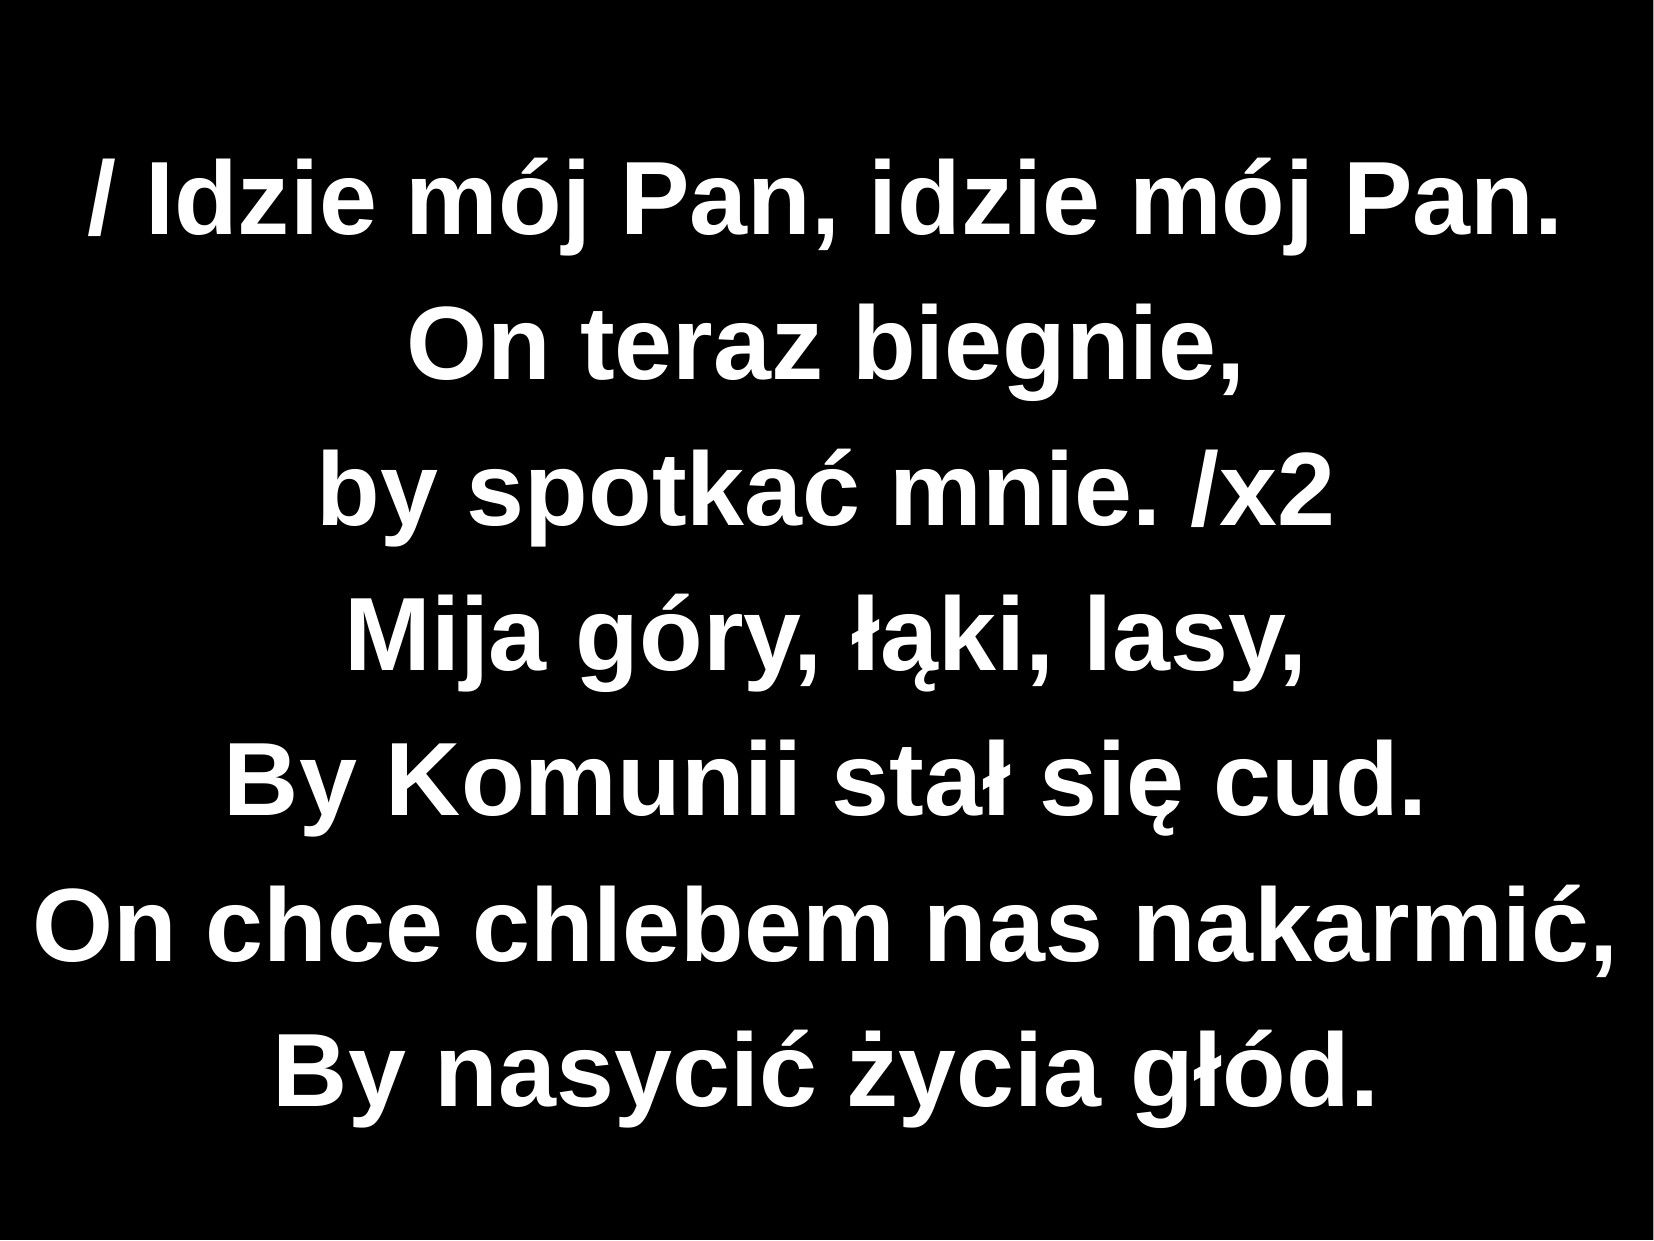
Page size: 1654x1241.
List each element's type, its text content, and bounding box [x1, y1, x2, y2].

subtitle / Idzie mój Pan, idzie mój Pan. On teraz biegnie, by spotkać mnie. /x2 Mija góry, łąki, lasy, By Komunii stał się cud. On chce chlebem nas nakarmić, By nasycić życia głód. [0, 0, 1654, 1240]
